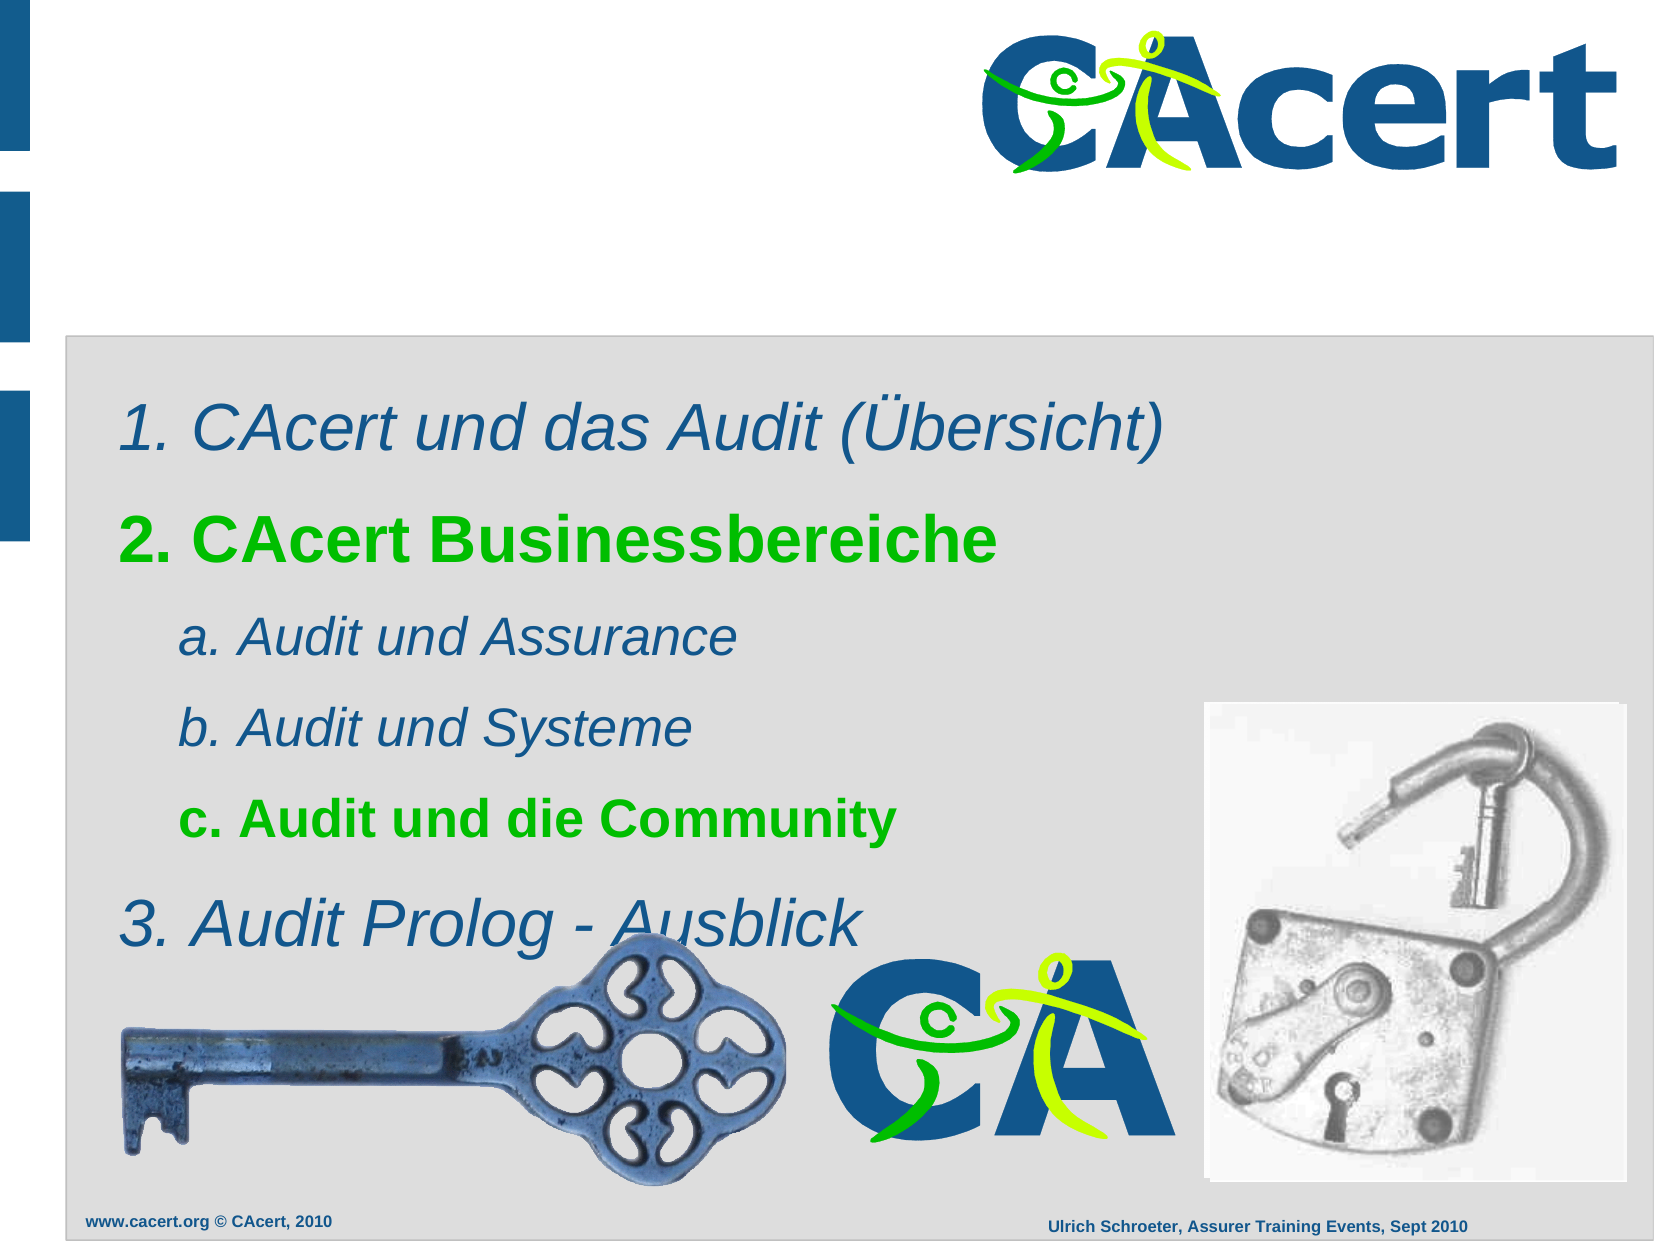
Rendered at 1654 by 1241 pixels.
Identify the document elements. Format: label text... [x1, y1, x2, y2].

picture [826, 950, 1177, 1145]
picture [106, 915, 800, 1203]
picture [1204, 702, 1627, 1182]
title 1. CAcert und das Audit (Übersicht) 2. CAcert Businessbereiche a. Audit und Assurance b. Audit und Systeme c. Audit und die Community 3. Audit Prolog - Ausblick [118, 370, 1530, 944]
